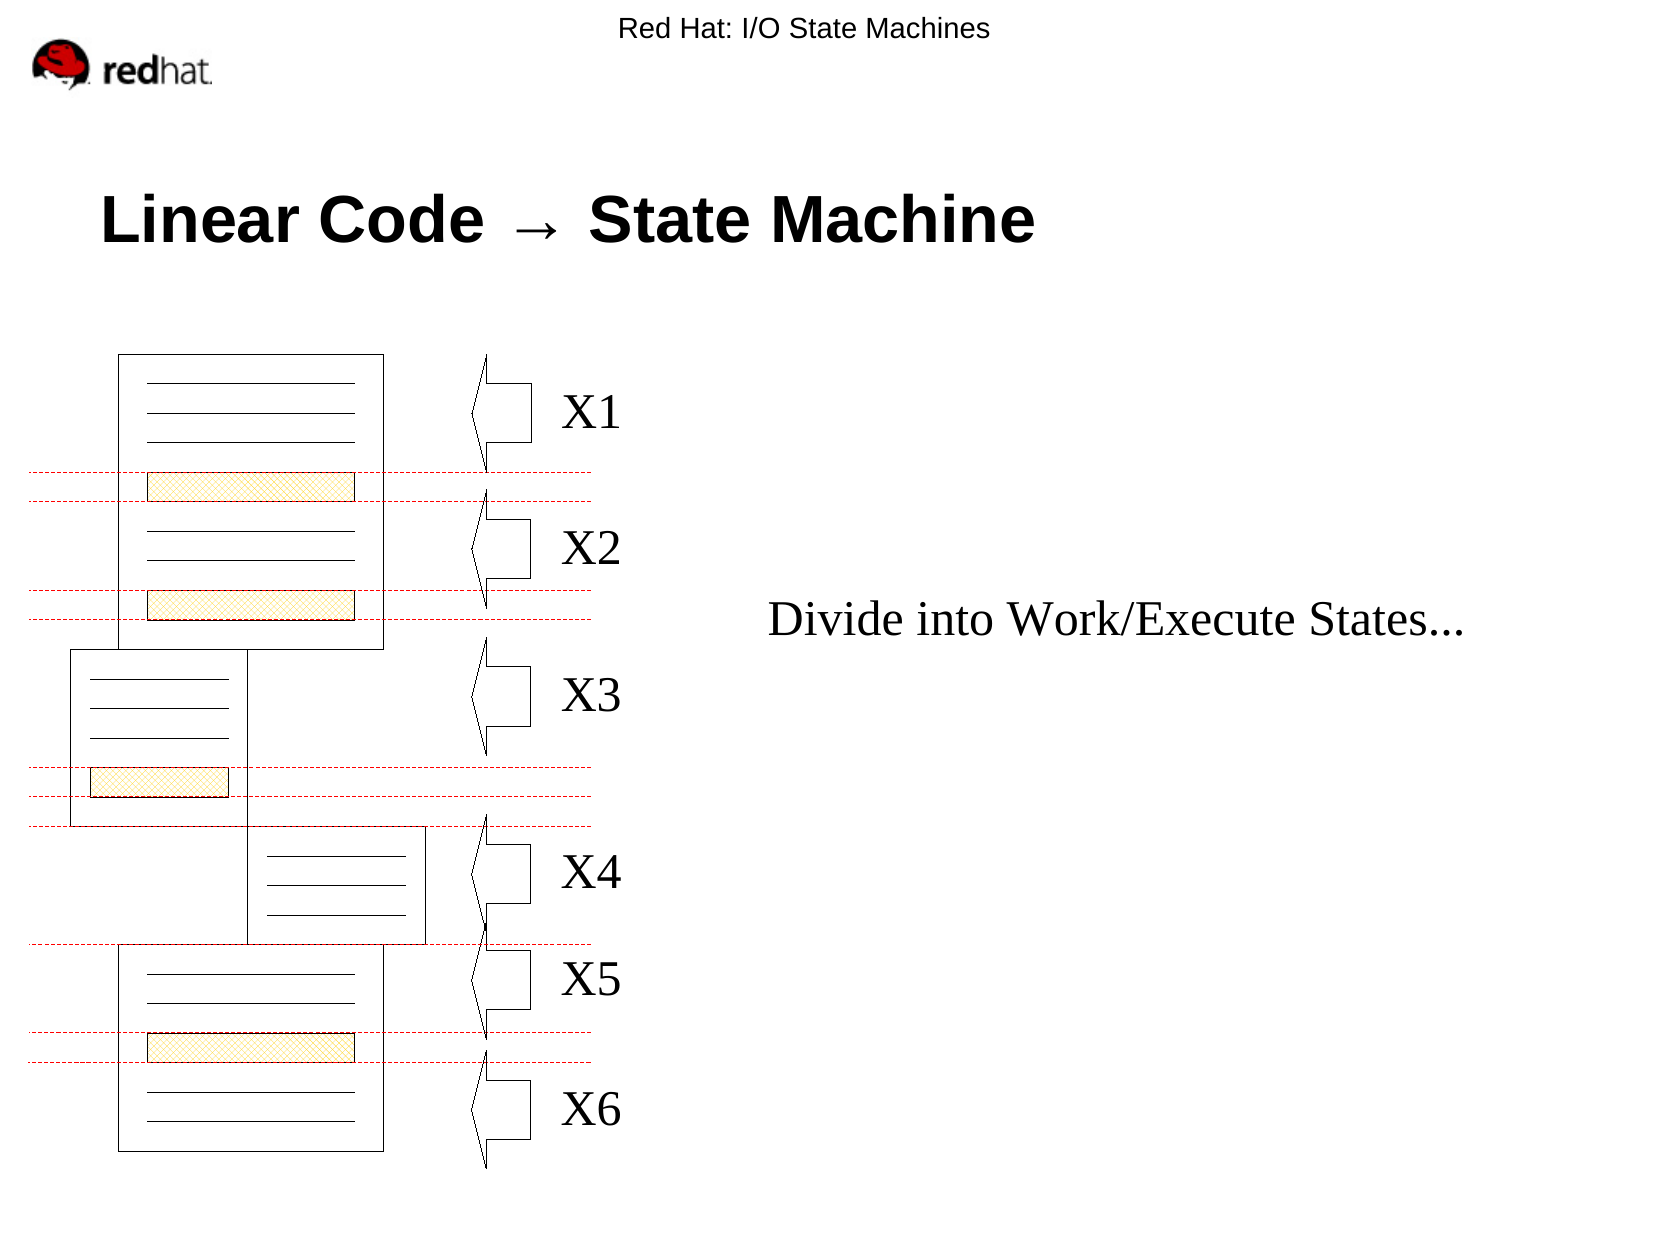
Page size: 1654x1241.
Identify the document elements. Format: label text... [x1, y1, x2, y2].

picture [31, 37, 212, 98]
text_box X6 [560, 1080, 622, 1136]
text_box [147, 590, 355, 621]
text_box X2 [560, 519, 623, 575]
text_box X3 [560, 667, 622, 723]
text_box X4 [560, 844, 622, 900]
text_box Divide into Work/Execute States... [767, 590, 1461, 646]
text_box [147, 1033, 355, 1063]
text_box X1 [561, 383, 623, 440]
text_box X5 [560, 950, 622, 1006]
title Linear Code → State Machine [100, 164, 1506, 275]
text_box [90, 767, 229, 798]
text_box [147, 472, 355, 502]
